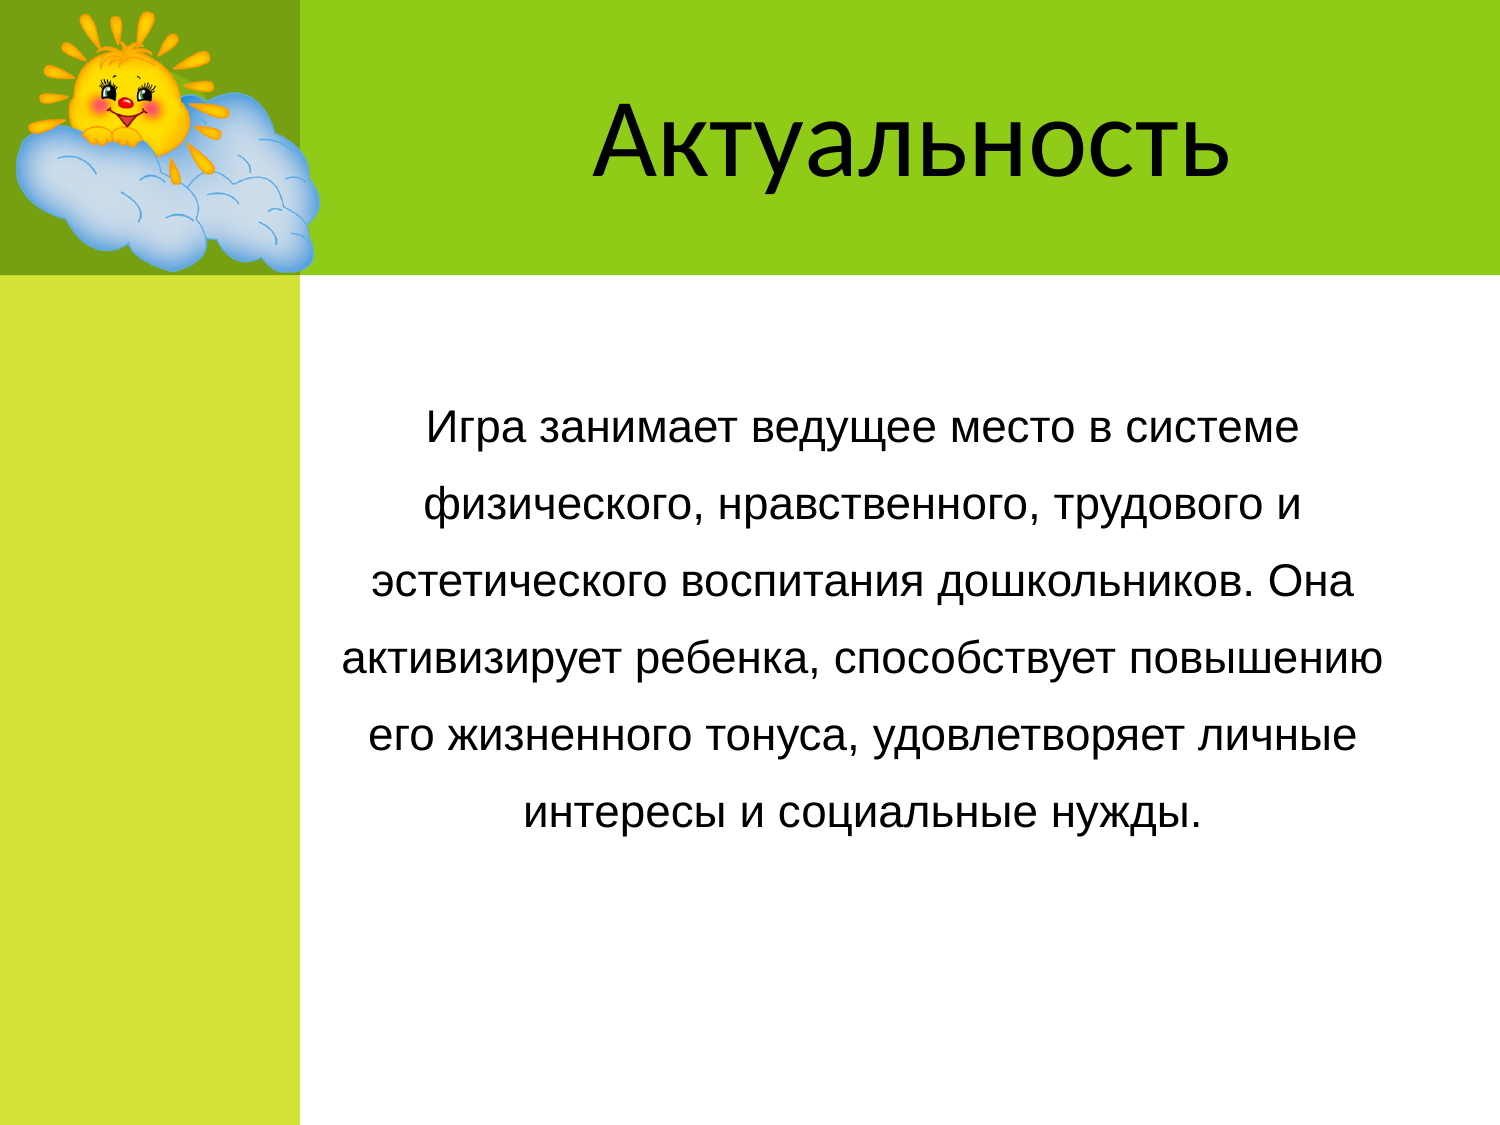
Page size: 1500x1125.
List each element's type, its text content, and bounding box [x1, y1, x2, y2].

text_box Игра занимает ведущее место в системе физического, нравственного, трудового и эстетического воспитания дошкольников. Она активизирует ребенка, способствует повышению его жизненного тонуса, удовлетворяет личные интересы и социальные нужды. [326, 368, 1467, 865]
picture [0, 0, 340, 287]
title Актуальность [399, 44, 1425, 218]
